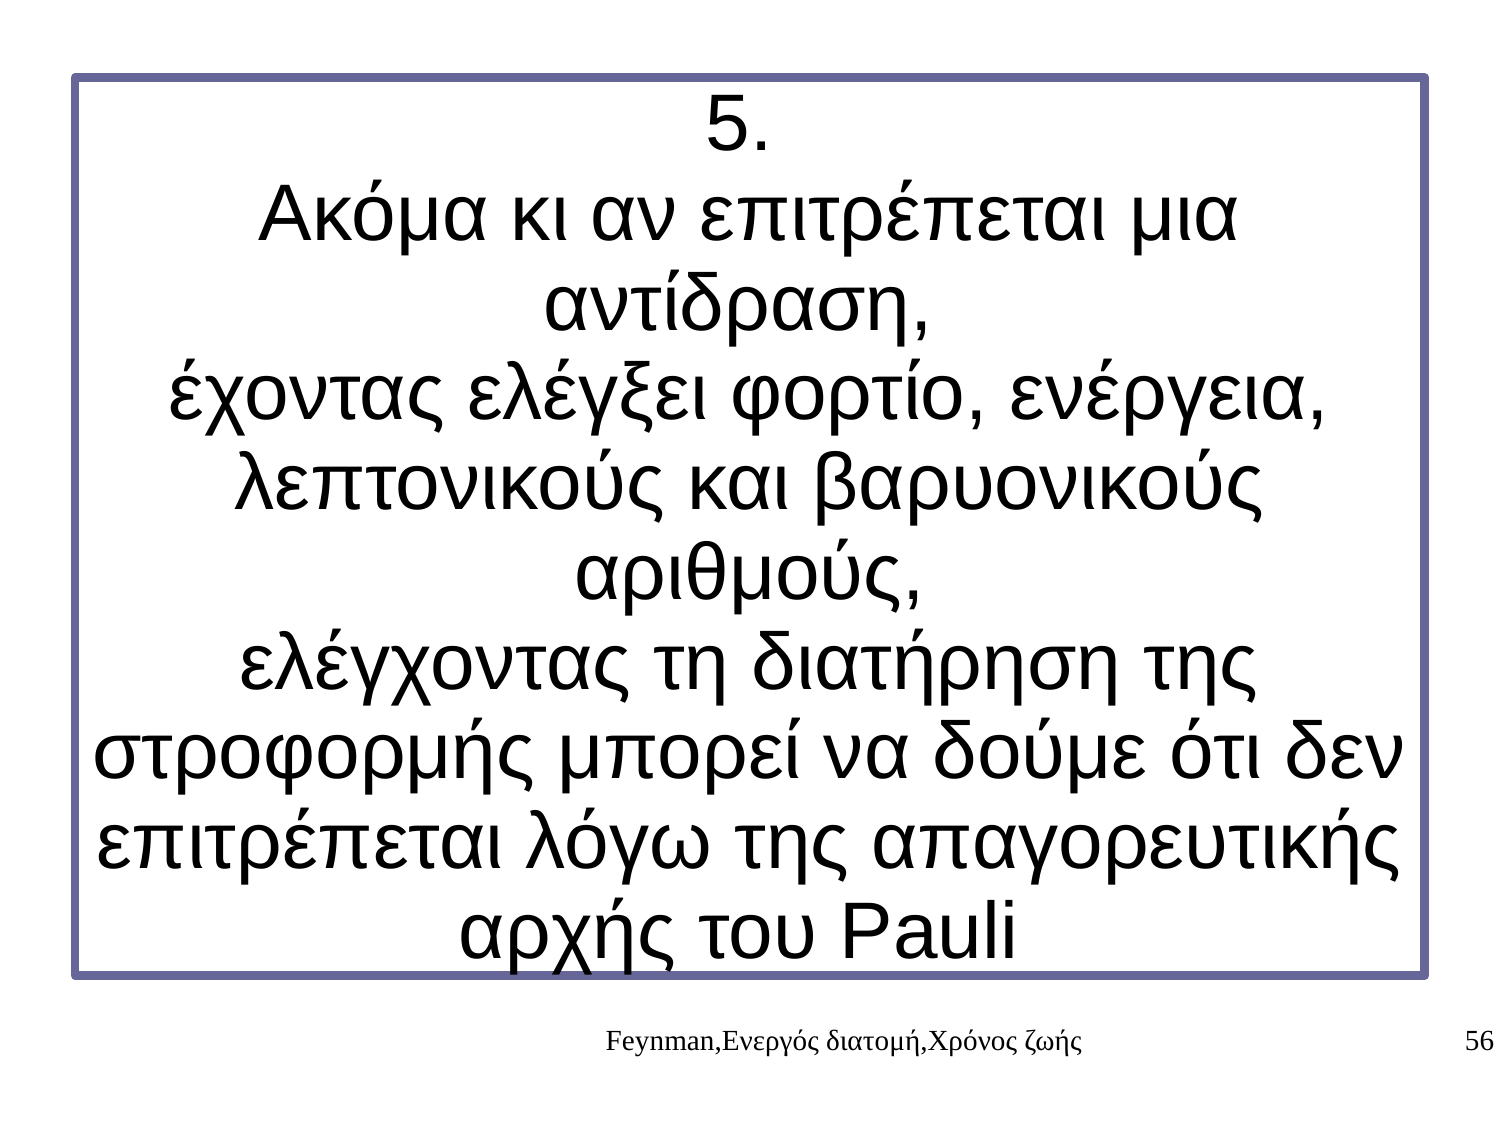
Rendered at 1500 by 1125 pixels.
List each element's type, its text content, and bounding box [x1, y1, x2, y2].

title 5. Aκόμα κι αν επιτρέπεται μια αντίδραση, έχοντας ελέγξει φορτίο, ενέργεια, λεπτονικούς και βαρυονικούς αριθμούς, ελέγχοντας τη διατήρηση της στροφορμής μπορεί να δούμε ότι δεν επιτρέπεται λόγω της απαγορευτικής αρχής του Pauli [75, 77, 1425, 976]
